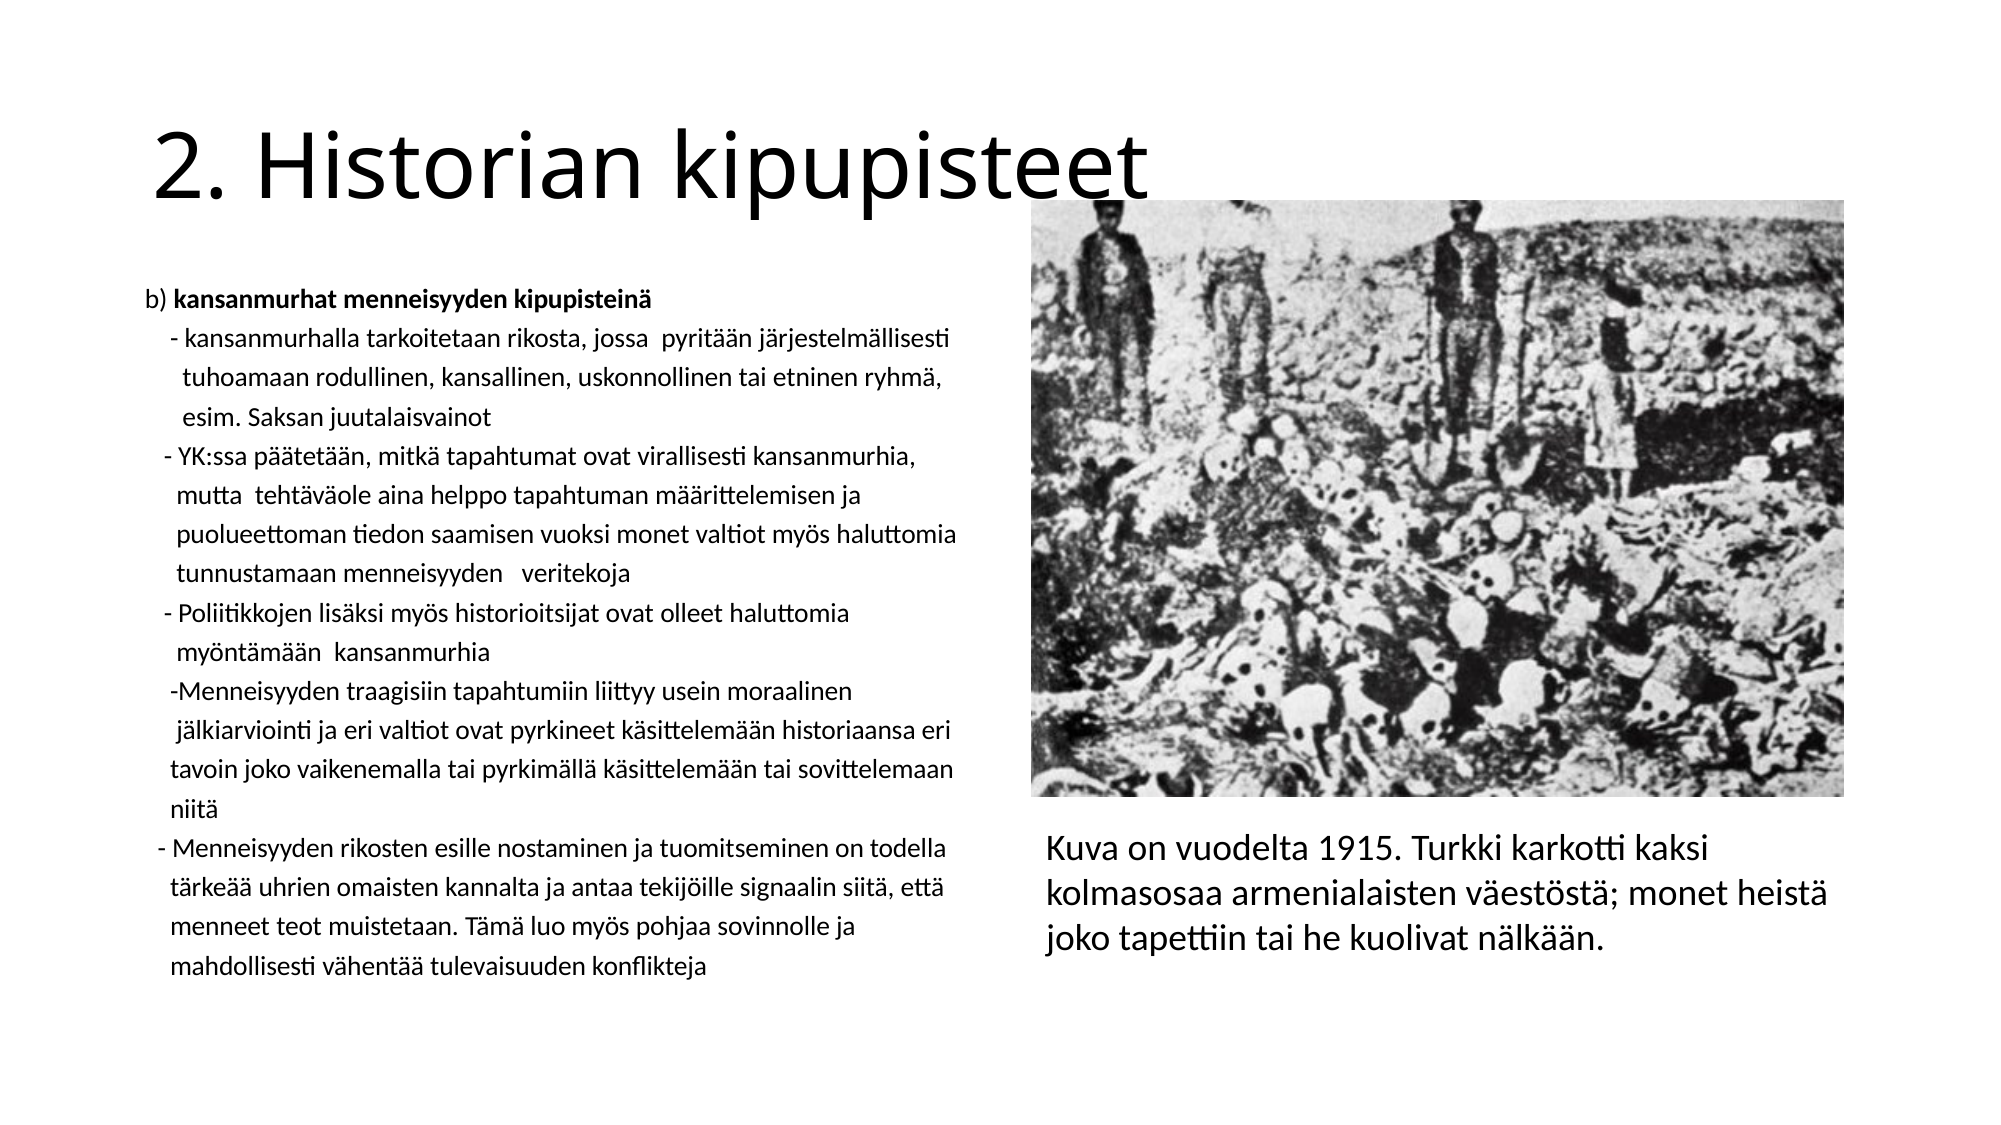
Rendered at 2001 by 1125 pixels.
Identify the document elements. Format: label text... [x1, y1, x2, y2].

title 2. Historian kipupisteet [137, 59, 1863, 278]
list b) kansanmurhat menneisyyden kipupisteinä - kansanmurhalla tarkoitetaan rikosta, jossa pyritään järjestelmällisesti tuhoamaan rodullinen, kansallinen, uskonnollinen tai etninen ryhmä, esim. Saksan juutalaisvainot - YK:ssa päätetään, mitkä tapahtumat ovat virallisesti kansanmurhia, mutta tehtäväole aina helppo tapahtuman määrittelemisen ja puolueettoman tiedon saamisen vuoksi monet valtiot myös haluttomia tunnustamaan menneisyyden veritekoja - Poliitikkojen lisäksi myös historioitsijat ovat olleet haluttomia myöntämään kansanmurhia -Menneisyyden traagisiin tapahtumiin liittyy usein moraalinen jälkiarviointi ja eri valtiot ovat pyrkineet käsittelemään historiaansa eri tavoin joko vaikenemalla tai pyrkimällä käsittelemään tai sovittelemaan niitä - Menneisyyden rikosten esille nostaminen ja tuomitseminen on todella tärkeää uhrien omaisten kannalta ja antaa tekijöille signaalin siitä, että menneet teot muistetaan. Tämä luo myös pohjaa sovinnolle ja mahdollisesti vähentää tulevaisuuden konflikteja [129, 277, 980, 1014]
picture [1031, 200, 1844, 797]
text_box Kuva on vuodelta 1915. Turkki karkotti kaksi kolmasosaa armenialaisten väestöstä; monet heistä joko tapettiin tai he kuolivat nälkään. [1031, 815, 1844, 966]
